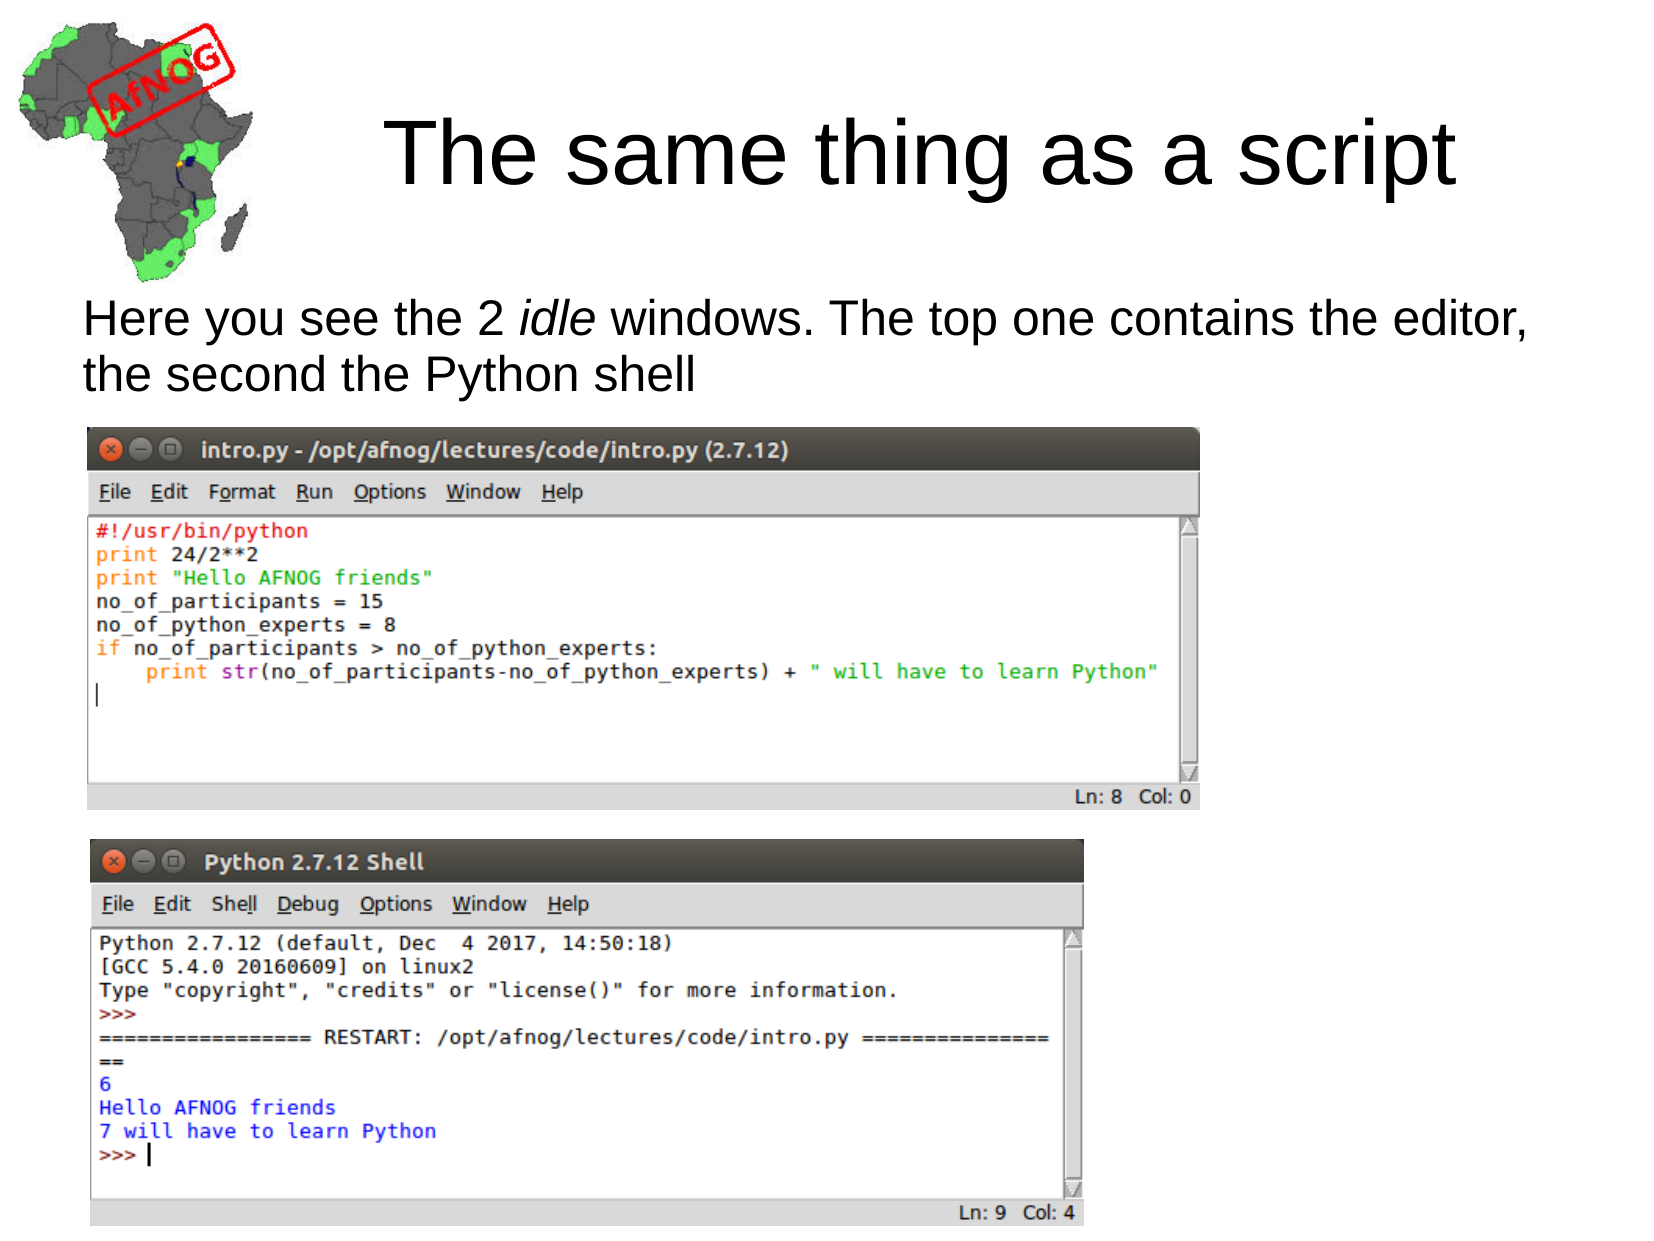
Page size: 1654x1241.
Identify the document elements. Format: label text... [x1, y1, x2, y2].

title The same thing as a script [270, 49, 1571, 257]
list Here you see the 2 idle windows. The top one contains the editor, the second the Python shell [82, 290, 1571, 1010]
picture [9, 0, 259, 291]
picture [90, 839, 1084, 1226]
picture [87, 427, 1201, 811]
